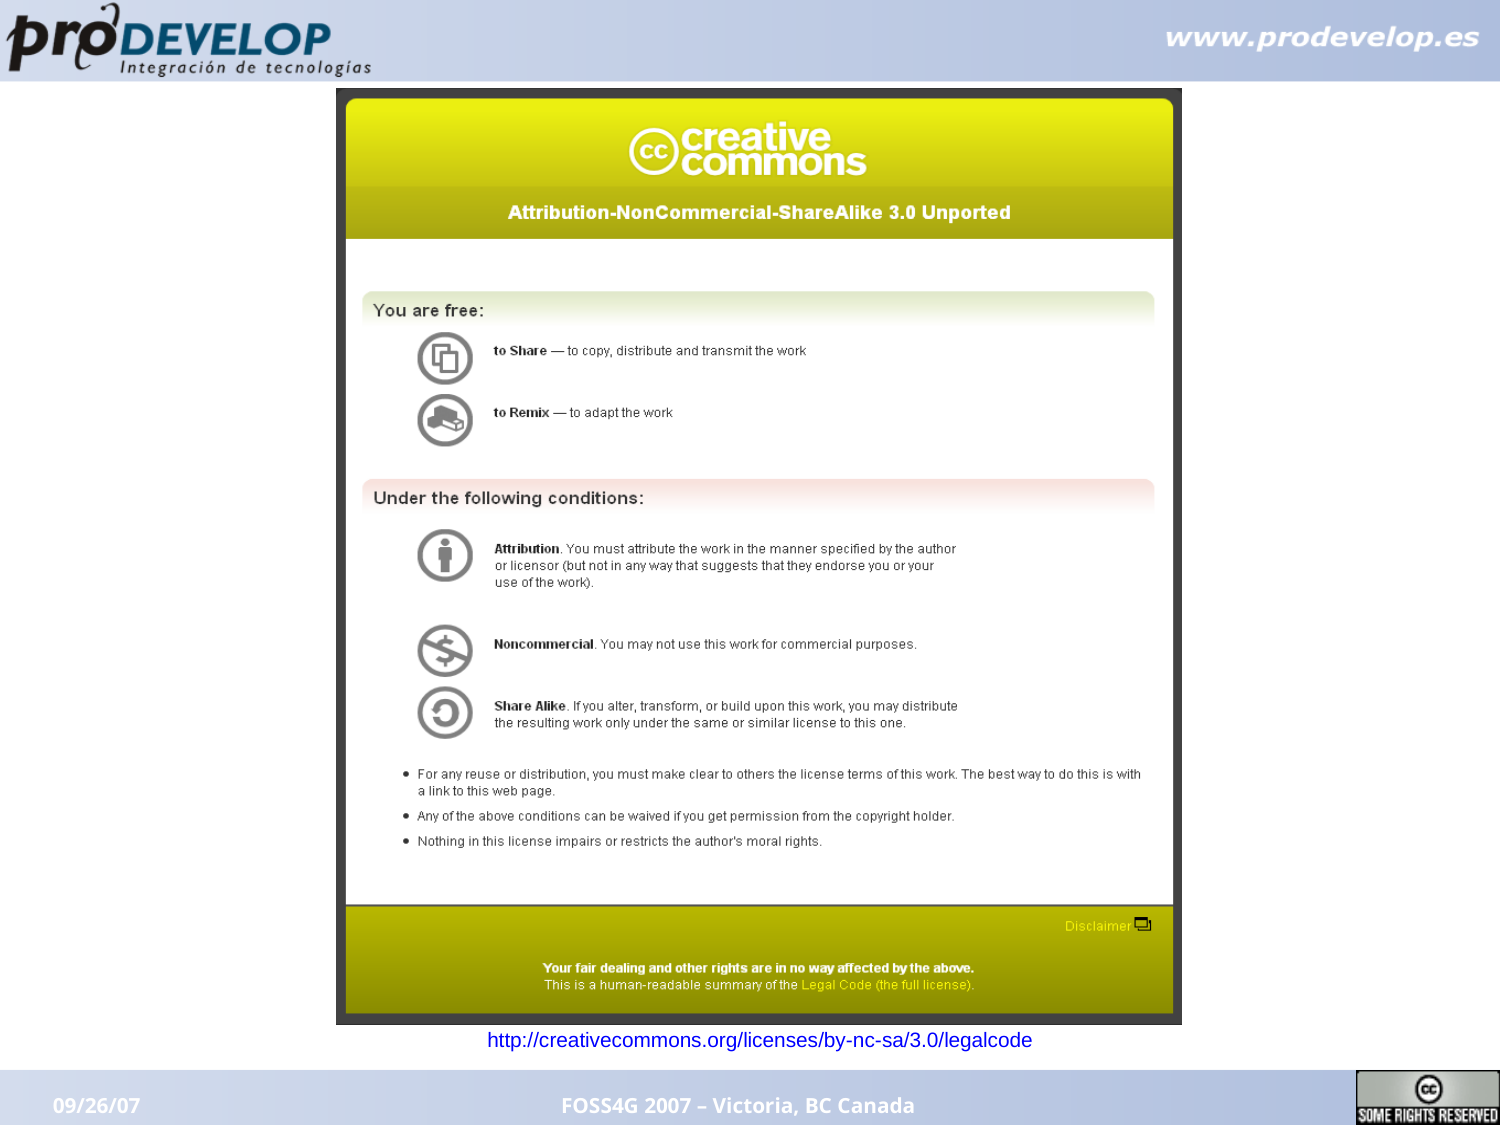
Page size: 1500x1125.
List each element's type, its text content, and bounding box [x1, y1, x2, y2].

picture [0, 0, 1500, 1125]
text_box http://creativecommons.org/licenses/by-nc-sa/3.0/legalcode [472, 1021, 1063, 1060]
